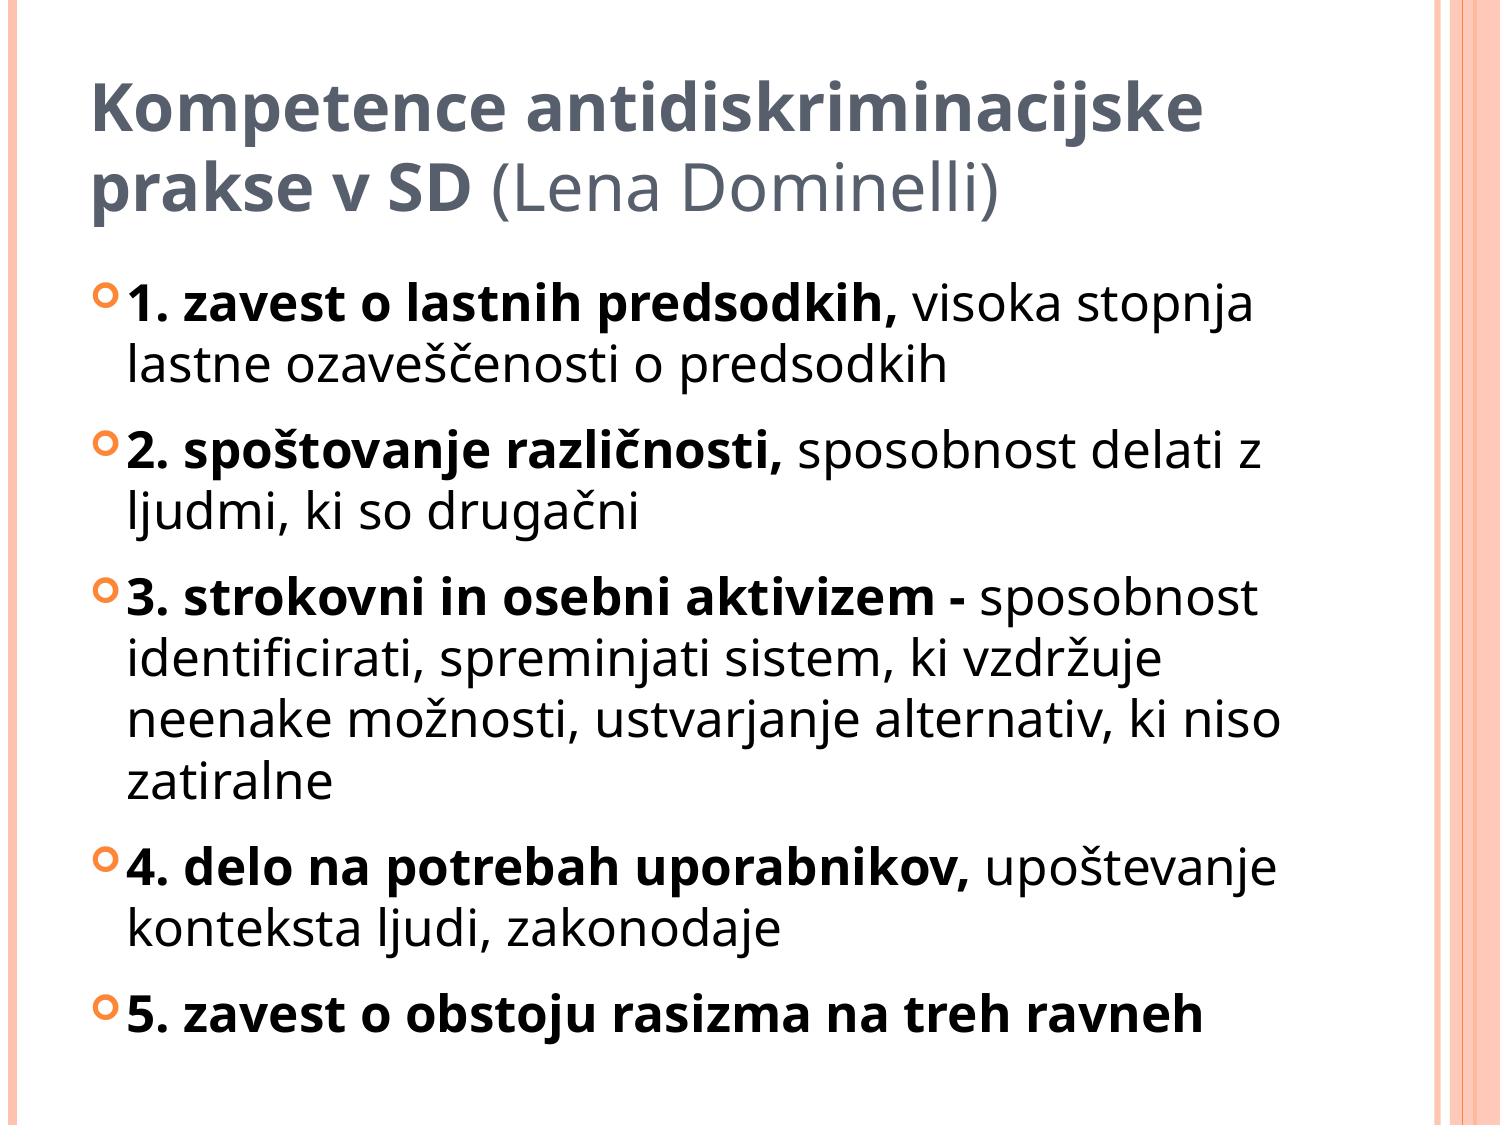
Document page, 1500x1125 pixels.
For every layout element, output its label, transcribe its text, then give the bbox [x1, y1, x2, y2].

list 1. zavest o lastnih predsodkih, visoka stopnja lastne ozaveščenosti o predsodkih 2. spoštovanje različnosti, sposobnost delati z ljudmi, ki so drugačni 3. strokovni in osebni aktivizem - sposobnost identificirati, spreminjati sistem, ki vzdržuje neenake možnosti, ustvarjanje alternativ, ki niso zatiralne 4. delo na potrebah uporabnikov, upoštevanje konteksta ljudi, zakonodaje 5. zavest o obstoju rasizma na treh ravneh [75, 262, 1300, 1062]
title Kompetence antidiskriminacijske prakse v SD (Lena Dominelli) [75, 45, 1300, 233]
